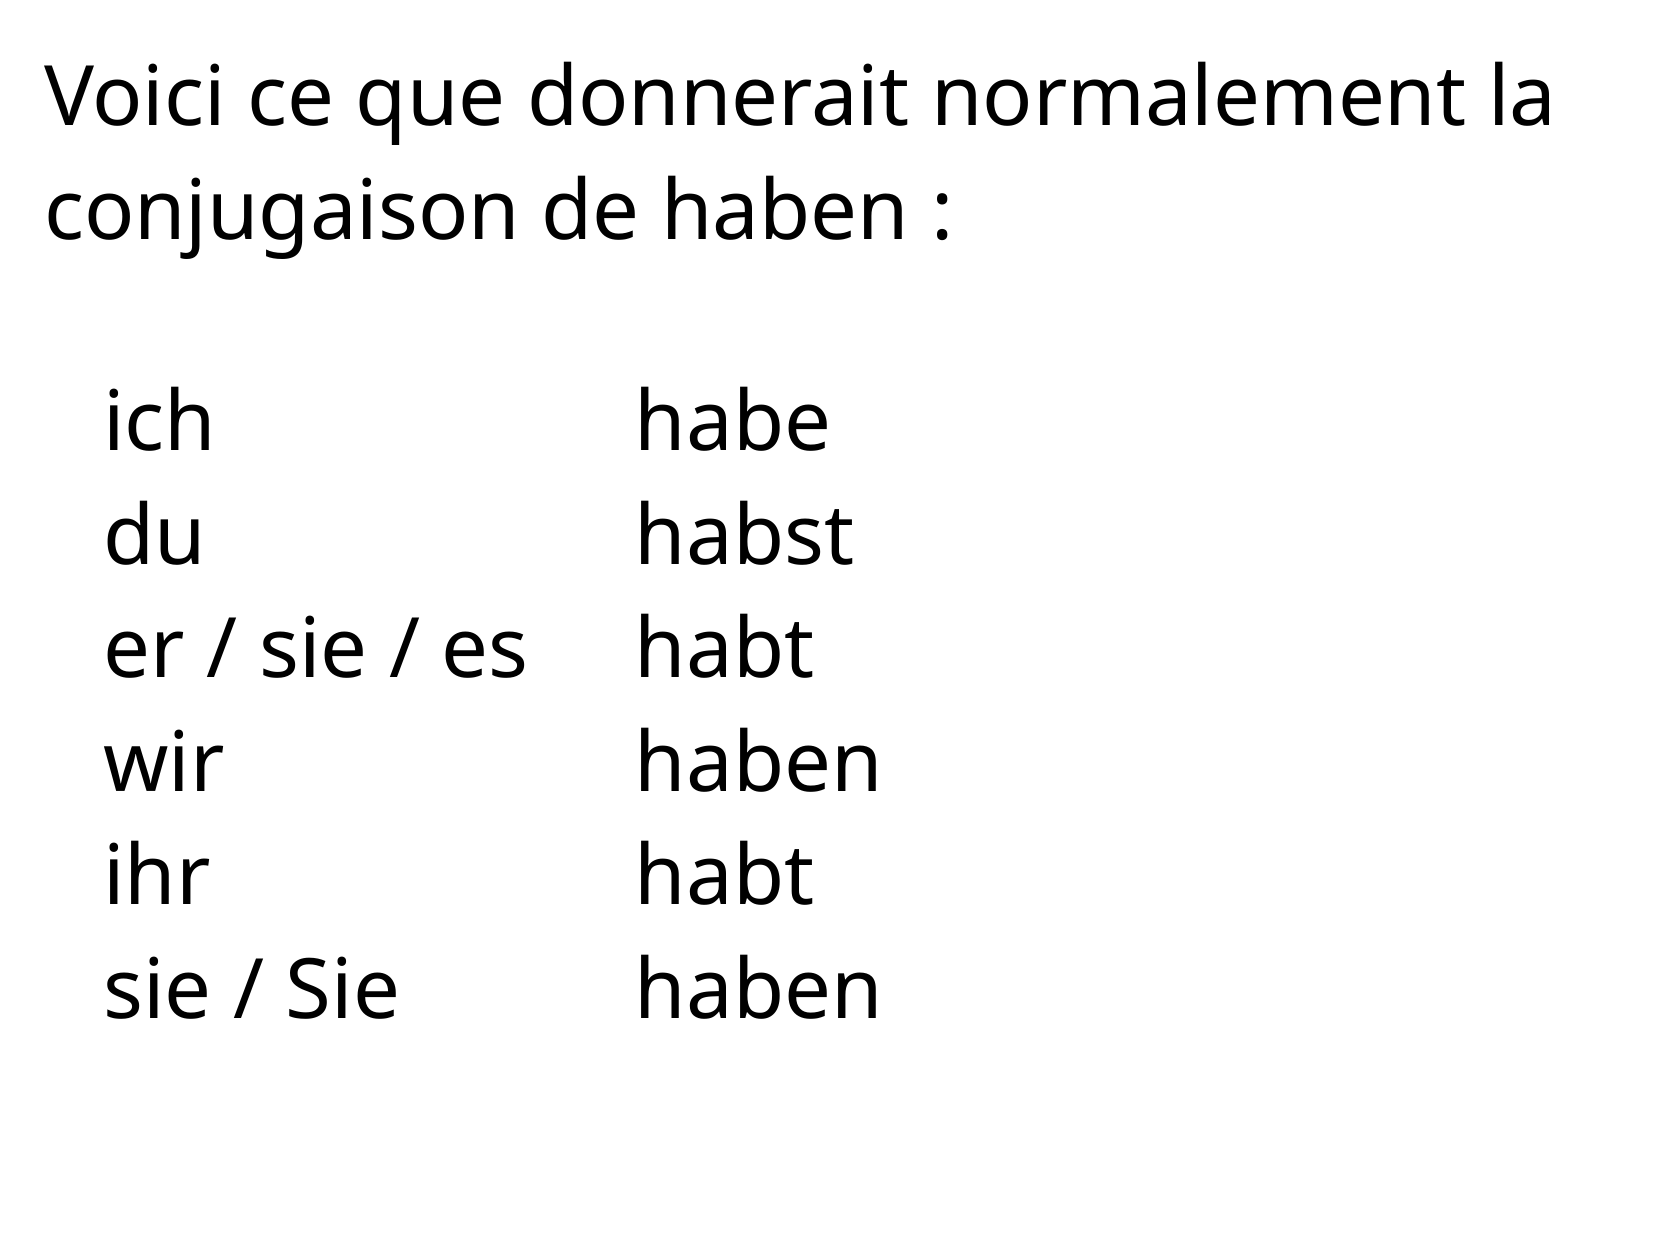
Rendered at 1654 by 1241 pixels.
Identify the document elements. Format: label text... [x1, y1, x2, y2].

text_box Voici ce que donnerait normalement la conjugaison de haben : [29, 29, 1625, 277]
text_box habe habst habt haben habt haben [620, 354, 1270, 1073]
text_box ich du er / sie / es wir ihr sie / Sie [88, 354, 620, 1073]
